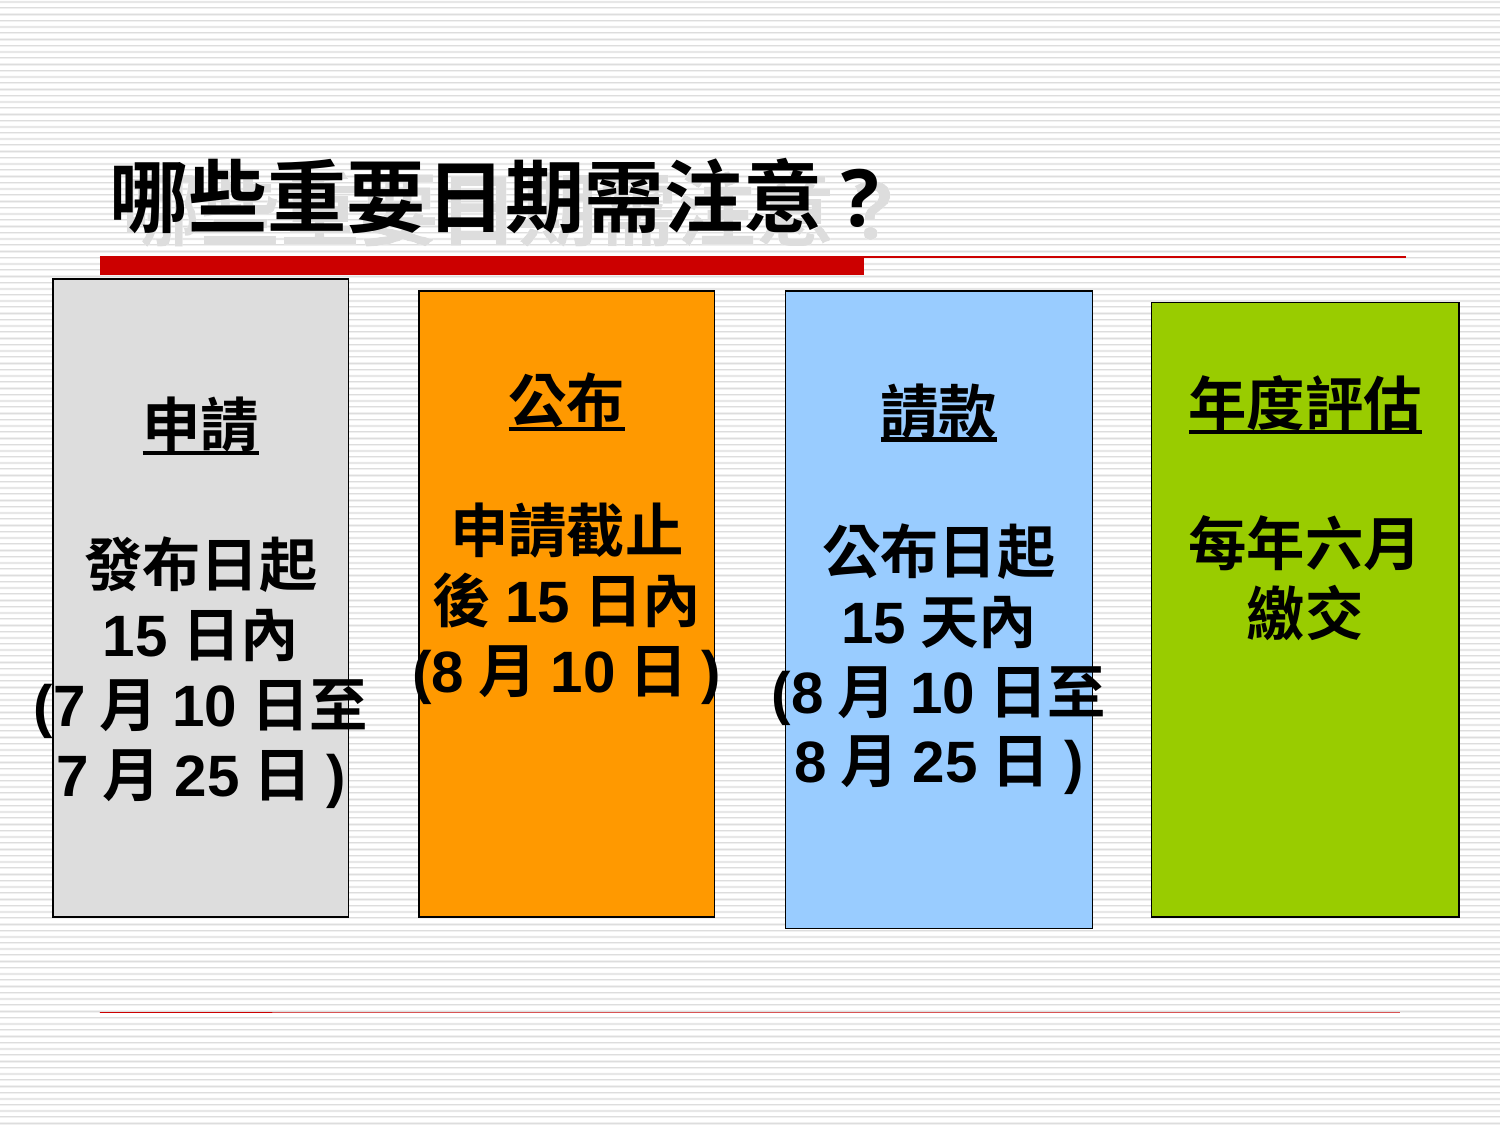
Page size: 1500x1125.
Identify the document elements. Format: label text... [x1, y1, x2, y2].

text_box 申請 發布日起 15日內 (7月10日至 7月25日) [53, 279, 348, 917]
text_box 年度評估 每年六月 繳交 [1152, 303, 1459, 917]
text_box 請款 公布日起 15天內 (8月10日至 8月25日) [785, 291, 1092, 929]
text_box 公布 申請截止 後15日內 (8月10日) [419, 291, 715, 917]
title 哪些重要日期需注意? [94, 50, 1407, 250]
